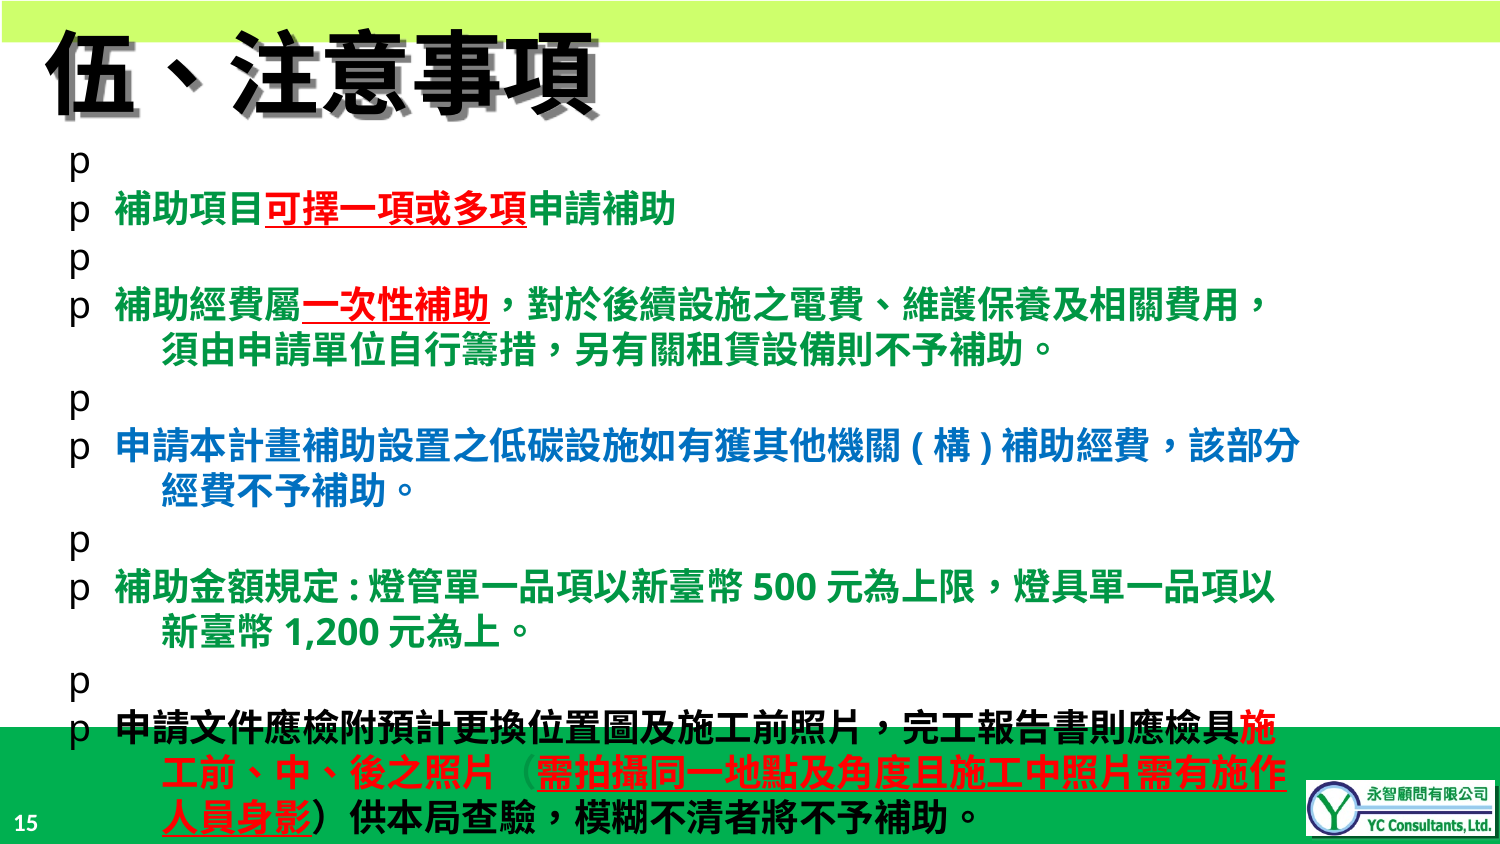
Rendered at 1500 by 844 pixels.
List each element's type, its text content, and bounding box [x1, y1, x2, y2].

text_box 補助項目可擇一項或多項申請補助 補助經費屬一次性補助，對於後續設施之電費、維護保養及相關費用，須由申請單位自行籌措，另有關租賃設備則不予補助。 申請本計畫補助設置之低碳設施如有獲其他機關(構)補助經費，該部分經費不予補助。 補助金額規定:燈管單一品項以新臺幣500元為上限，燈具單一品項以新臺幣1,200元為上。 申請文件應檢附預計更換位置圖及施工前照片，完工報告書則應檢具施工前、中、後之照片（需拍攝同一地點及角度且施工中照片需有施作人員身影）供本局查驗，模糊不清者將不予補助。 [53, 126, 1317, 844]
text_box 15 [0, 798, 53, 844]
title 伍、注意事項 [29, 0, 1459, 141]
